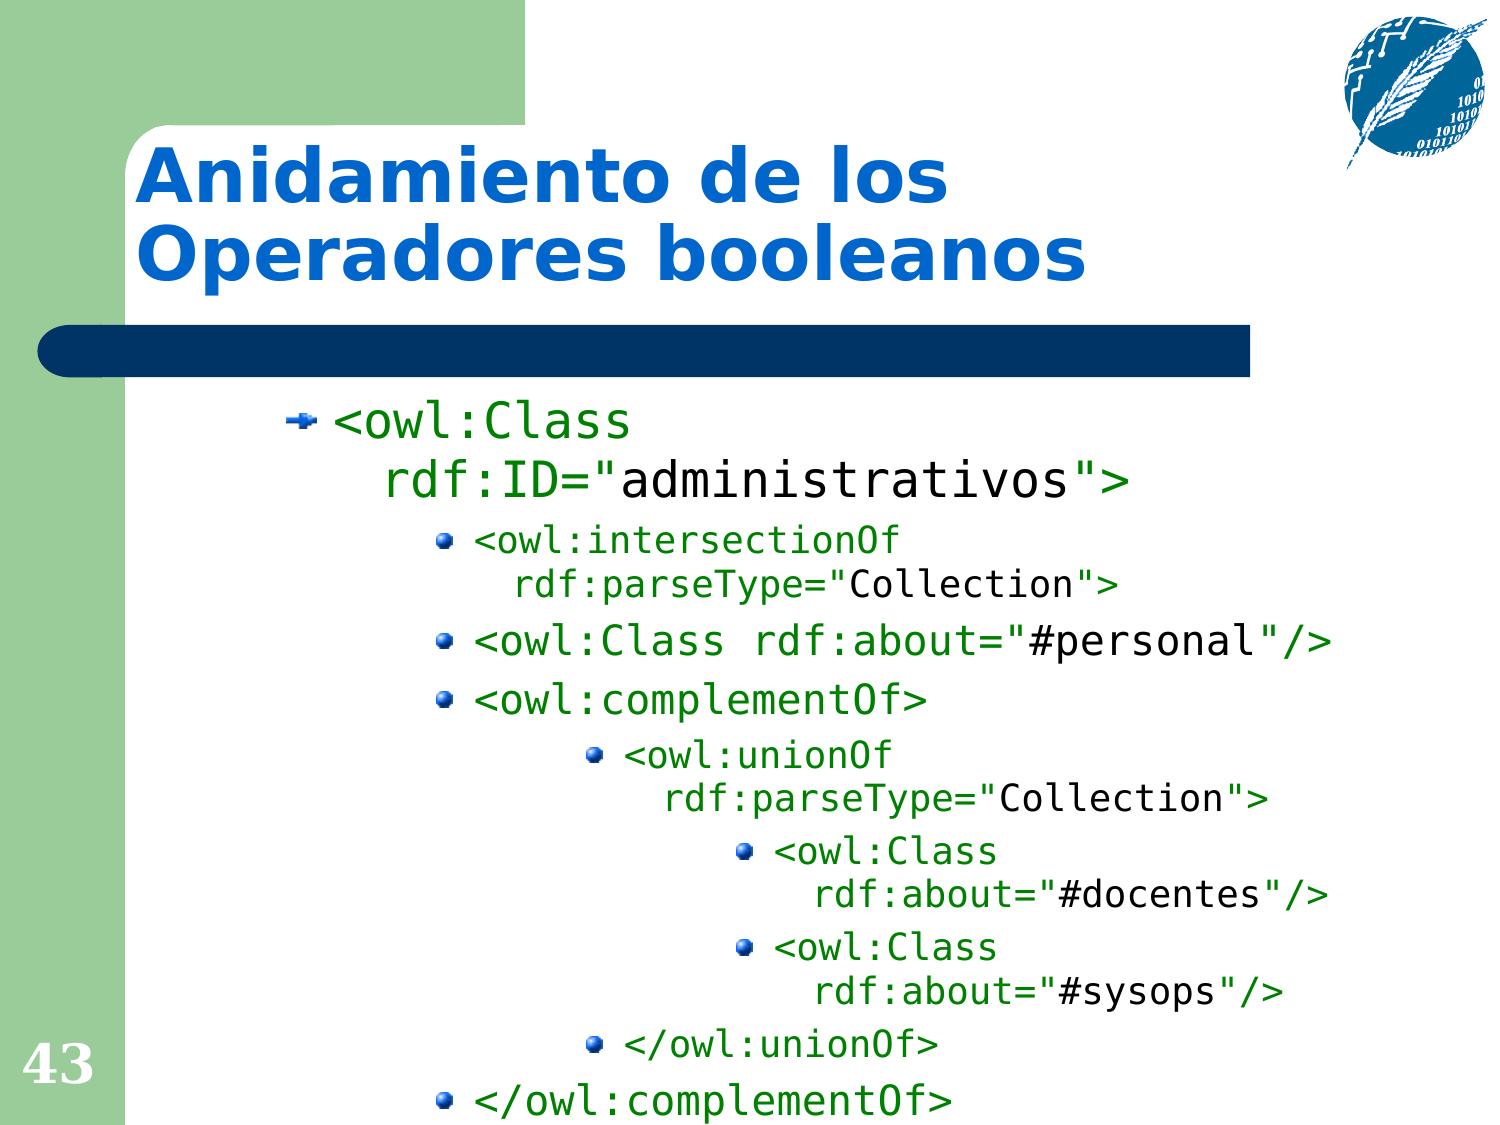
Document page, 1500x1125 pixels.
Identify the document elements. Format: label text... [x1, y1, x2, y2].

title Anidamiento de los Operadores booleanos [135, 135, 1413, 301]
picture [1433, 139, 1440, 147]
picture [1436, 127, 1450, 136]
picture [1416, 140, 1425, 149]
list <owl:Class rdf:ID="administrativos"> <owl:intersectionOf rdf:parseType="Collection"> <owl:Class rdf:about="#personal"/> <owl:complementOf> <owl:unionOf rdf:parseType="Collection"> <owl:Class rdf:about="#docentes"/> <owl:Class rdf:about="#sysops"/> </owl:unionOf> </owl:complementOf> </owl:intersectionOf> </owl:Class> [136, 392, 1399, 1115]
picture [1341, 15, 1487, 172]
picture [1427, 138, 1431, 148]
